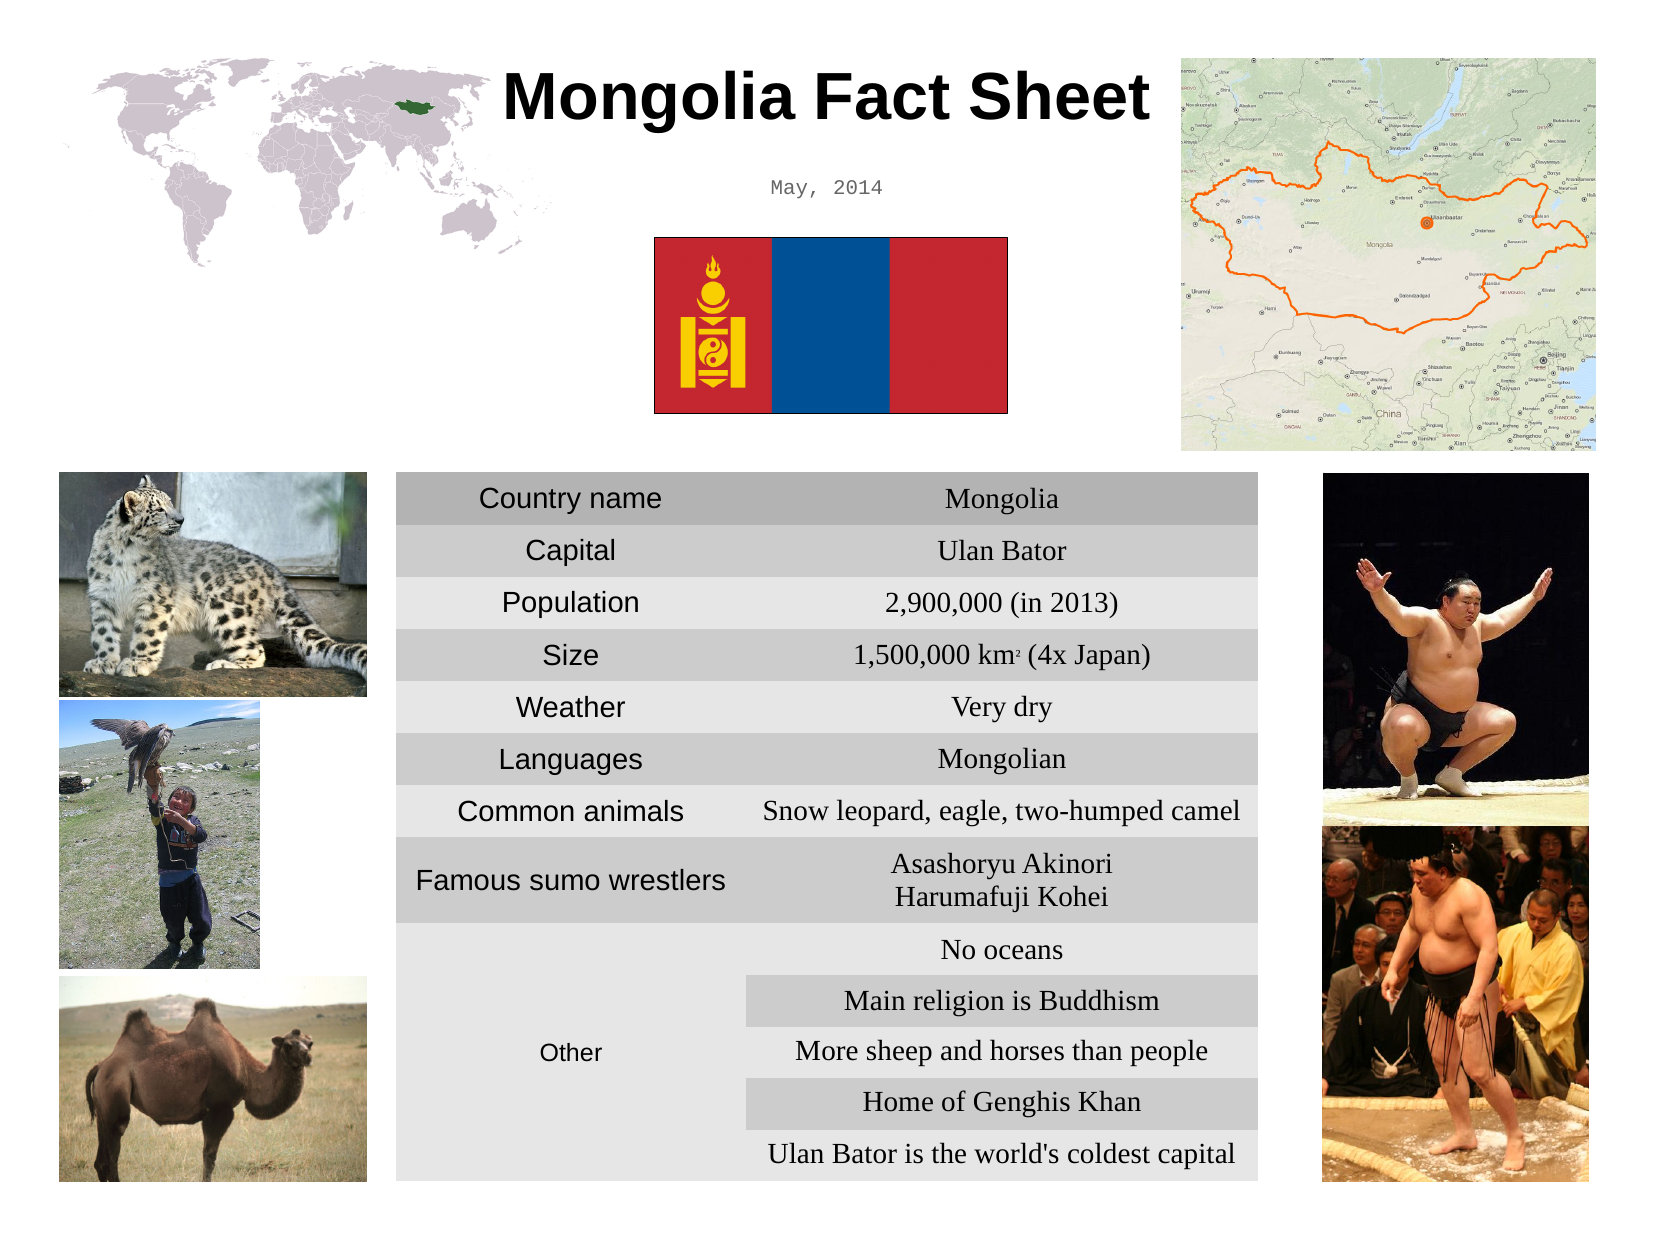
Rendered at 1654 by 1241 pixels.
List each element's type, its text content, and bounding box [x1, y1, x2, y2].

table_cell Size [396, 629, 746, 681]
table_cell Other [396, 923, 746, 1181]
table_cell Very dry [746, 681, 1258, 733]
table_cell 2,900,000 (in 2013) [746, 577, 1258, 629]
table_cell Famous sumo wrestlers [396, 837, 746, 923]
picture [1322, 472, 1589, 1182]
table_cell Ulan Bator [746, 525, 1258, 577]
picture [59, 976, 367, 1182]
table_cell 1,500,000 km² (4x Japan) [746, 629, 1258, 681]
picture [59, 54, 554, 272]
picture [654, 237, 1007, 414]
picture [59, 700, 260, 969]
table_cell Asashoryu Akinori Harumafuji Kohei [746, 837, 1258, 923]
picture [59, 472, 367, 697]
table_cell Languages [396, 733, 746, 785]
table_cell No oceans [746, 923, 1258, 975]
table_header Country name [396, 472, 746, 525]
title Mongolia Fact Sheet [502, 59, 1152, 134]
table_cell More sheep and horses than people [746, 1027, 1258, 1078]
table_cell Ulan Bator is the world's coldest capital [746, 1130, 1258, 1181]
table_header Mongolia [746, 472, 1258, 525]
table_cell Mongolian [746, 733, 1258, 785]
picture [1181, 58, 1596, 451]
table_cell Snow leopard, eagle, two-humped camel [746, 785, 1258, 837]
table_cell Main religion is Buddhism [746, 975, 1258, 1027]
table_cell Capital [396, 525, 746, 577]
table_cell Population [396, 577, 746, 629]
table_cell Common animals [396, 785, 746, 837]
table_cell Weather [396, 681, 746, 733]
table_cell Home of Genghis Khan [746, 1078, 1258, 1130]
text_box May, 2014 [755, 134, 898, 237]
